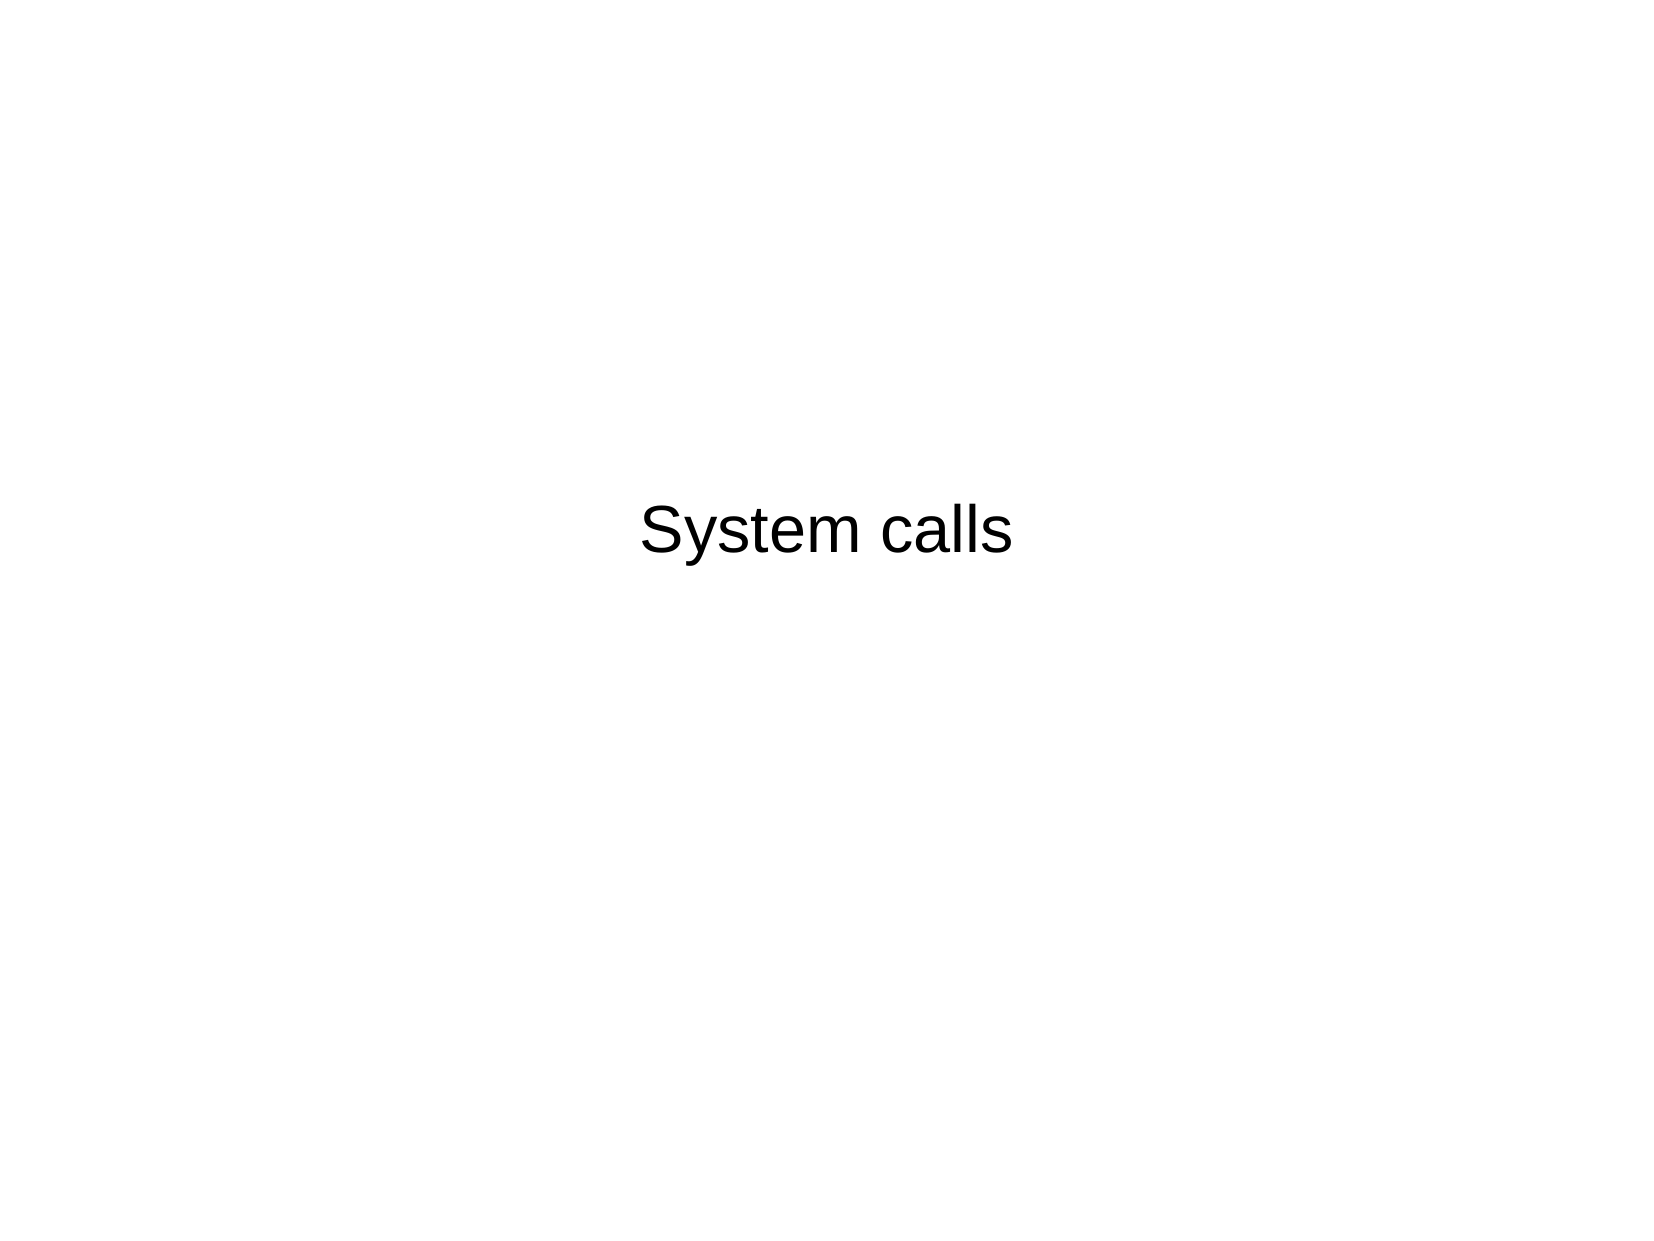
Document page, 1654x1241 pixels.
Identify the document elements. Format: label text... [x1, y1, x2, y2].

subtitle System calls [82, 49, 1571, 1010]
